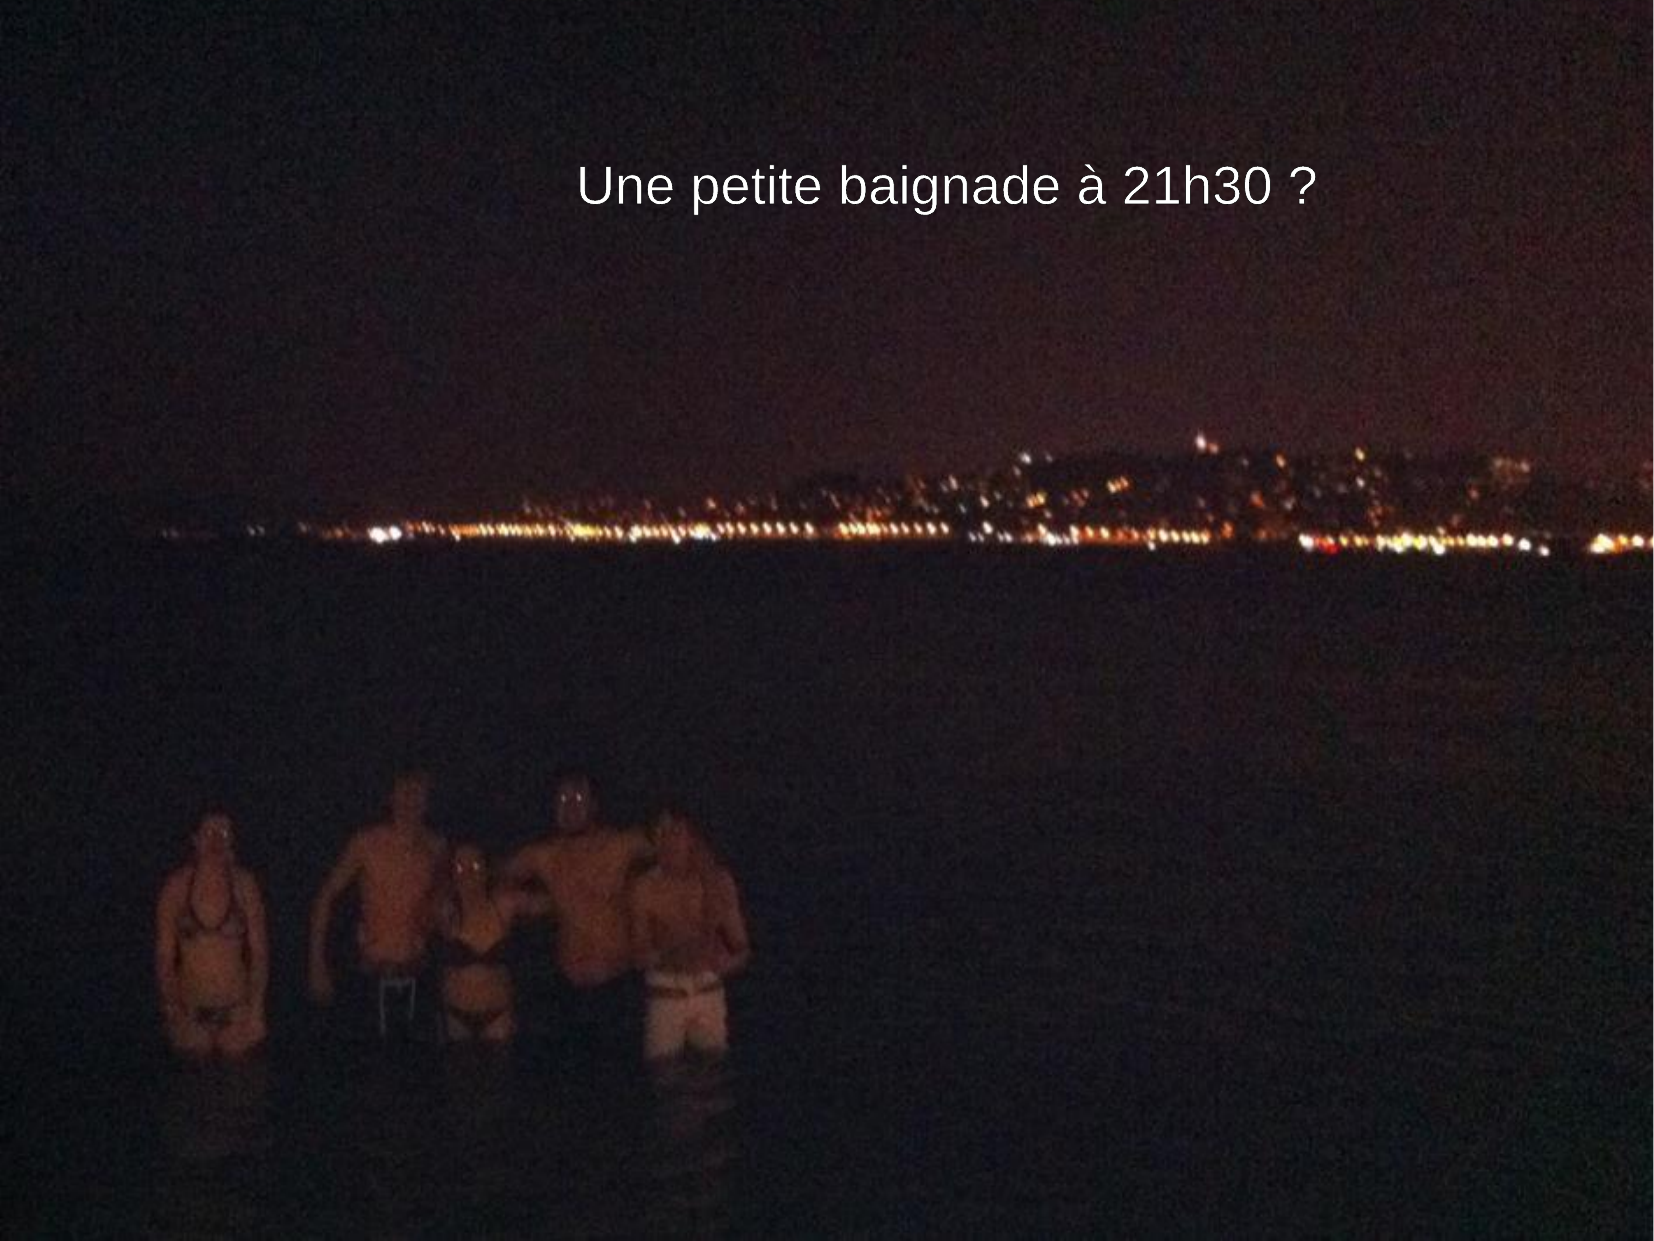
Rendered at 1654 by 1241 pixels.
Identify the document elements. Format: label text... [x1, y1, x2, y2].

text_box Une petite baignade à 21h30 ? [561, 147, 1334, 223]
picture [0, 0, 1654, 1241]
